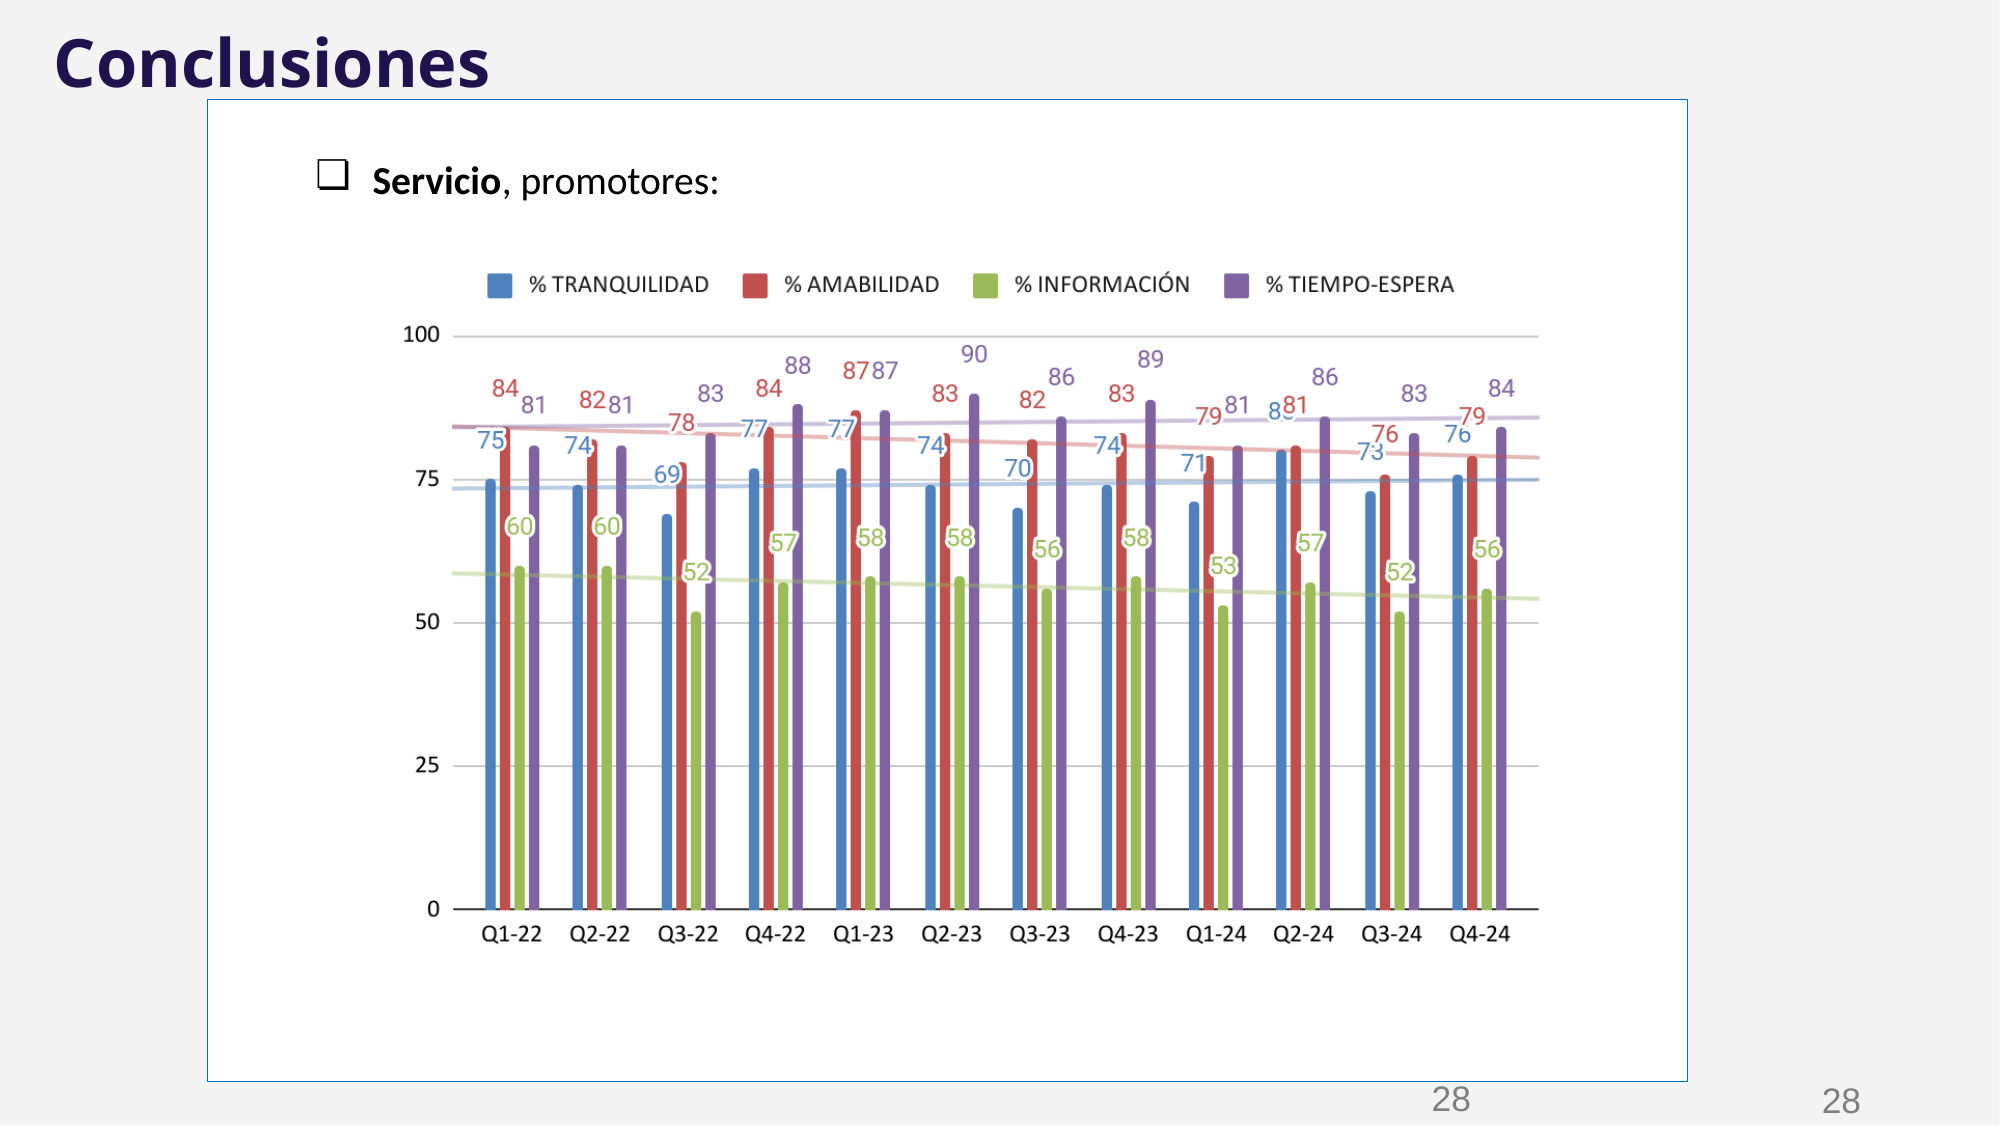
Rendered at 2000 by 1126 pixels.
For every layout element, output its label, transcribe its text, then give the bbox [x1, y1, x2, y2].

text_box Conclusiones [53, 0, 1946, 124]
picture [365, 236, 1577, 985]
text_box Servicio, promotores: [207, 99, 1688, 1082]
text_box <number> [1413, 1067, 1881, 1126]
